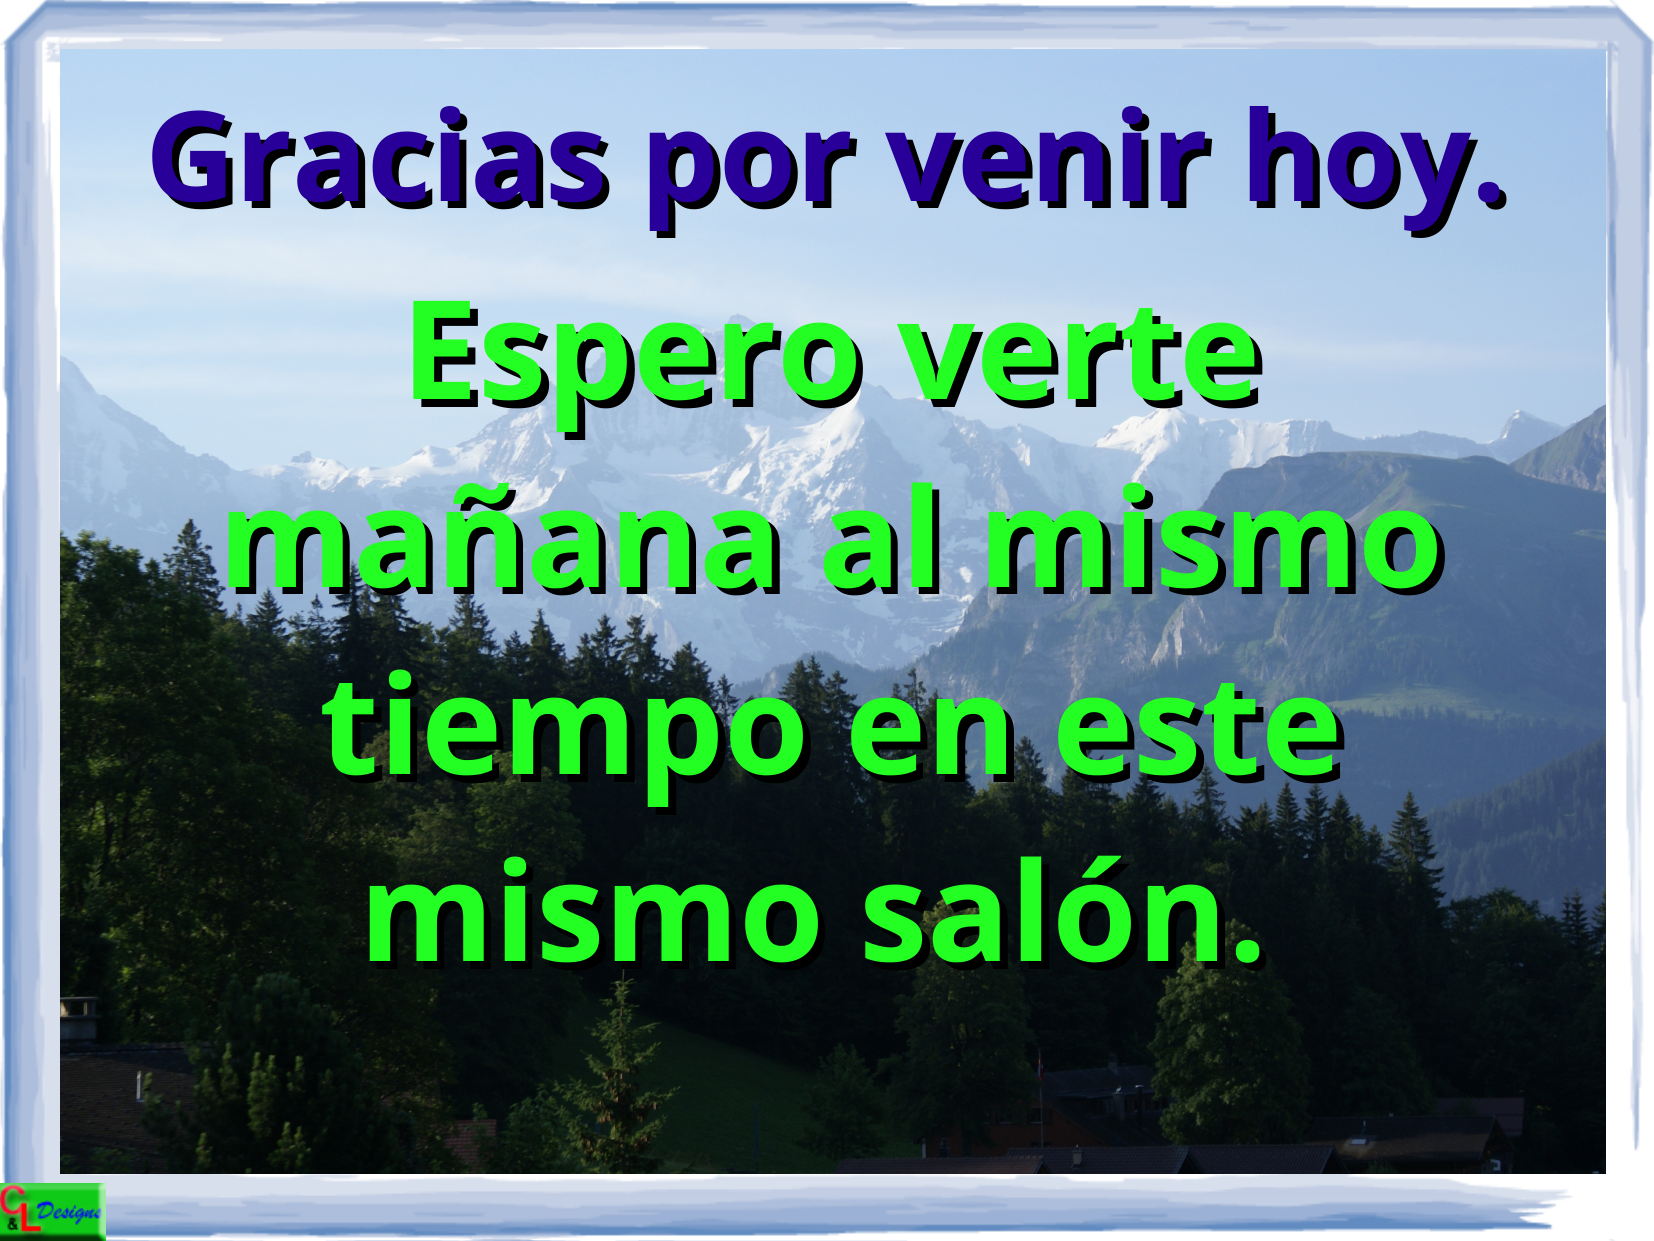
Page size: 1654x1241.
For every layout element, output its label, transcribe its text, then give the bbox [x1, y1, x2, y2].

picture [0, 0, 1654, 1241]
title Gracias por venir hoy. [82, 46, 1571, 260]
subtitle Espero verte mañana al mismo tiempo en este mismo salón. [105, 114, 1558, 1015]
